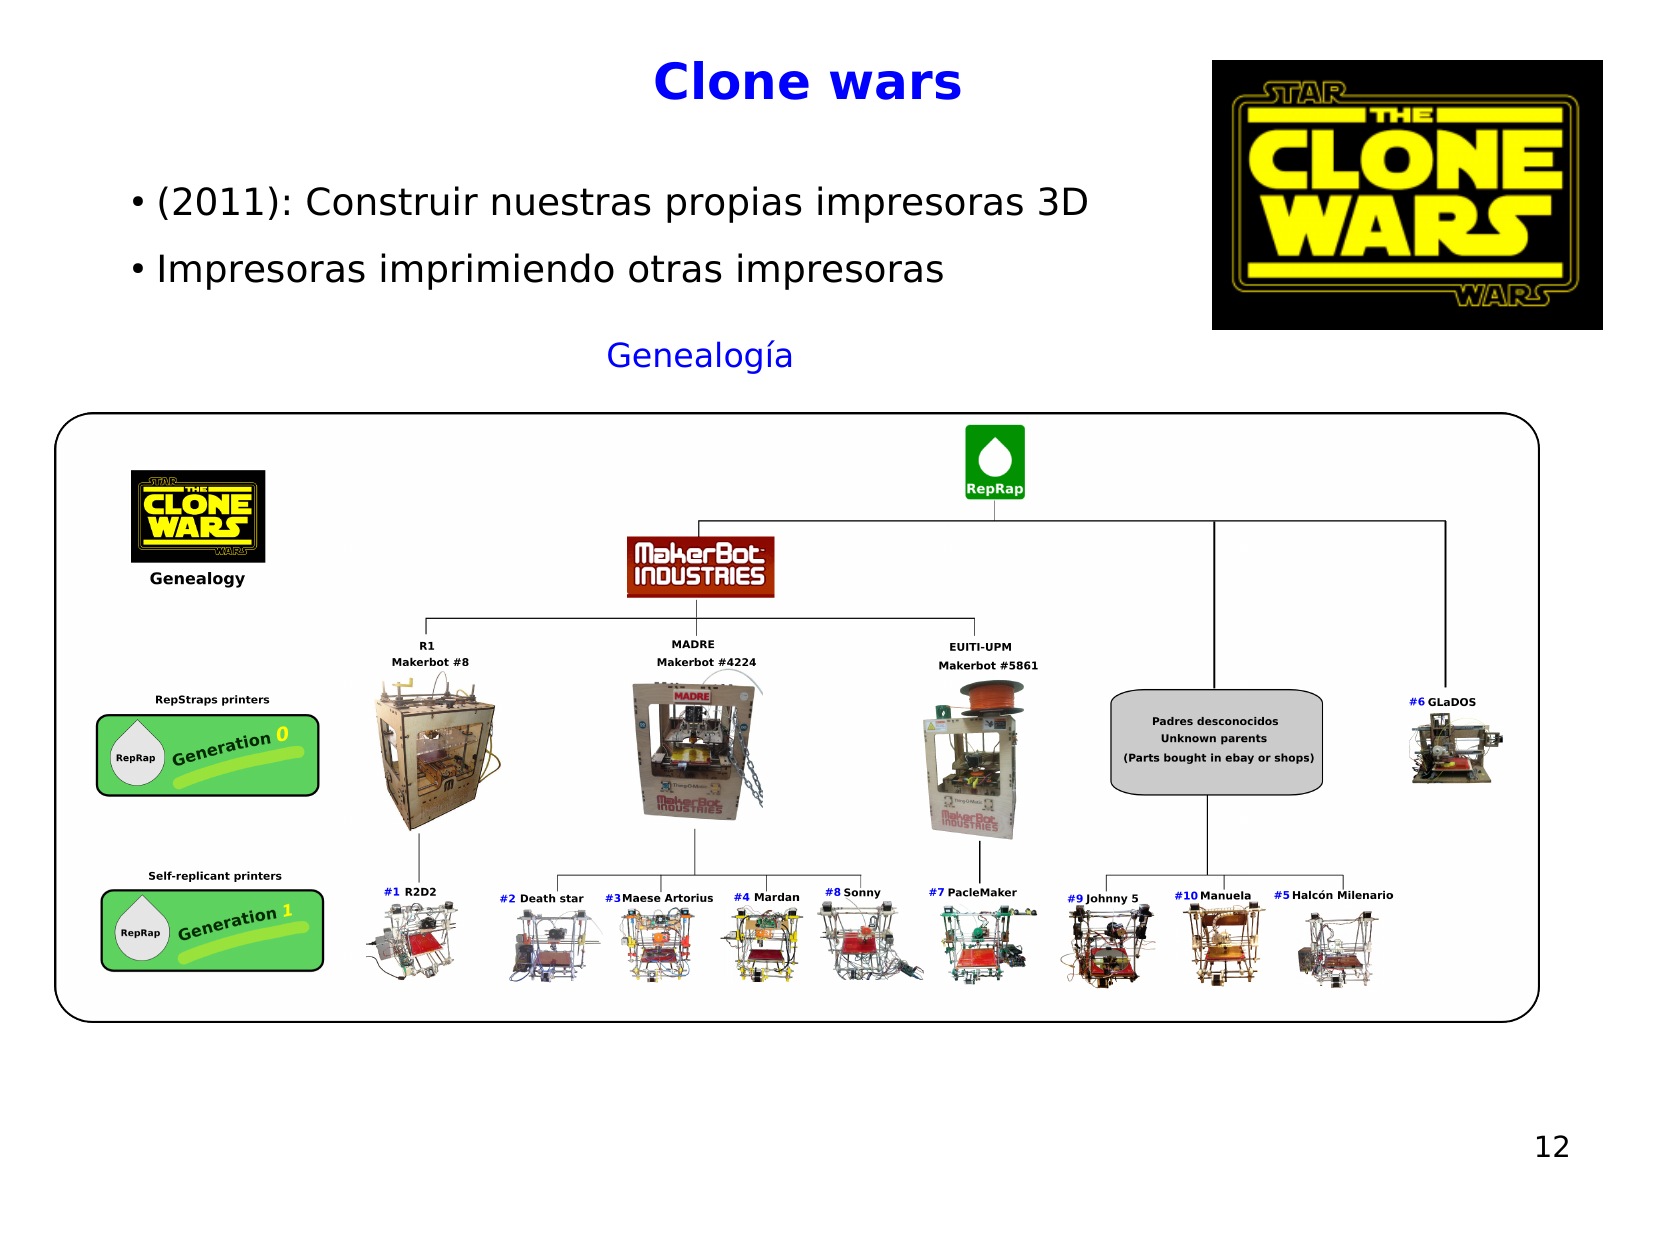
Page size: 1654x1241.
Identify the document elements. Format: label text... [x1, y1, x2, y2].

text_box Clone wars [638, 46, 1241, 120]
text_box Genealogía [591, 329, 935, 388]
picture [54, 412, 1540, 1023]
picture [1212, 60, 1603, 330]
text_box (2011): Construir nuestras propias impresoras 3D Impresoras imprimiendo otras impresoras [116, 173, 1212, 299]
